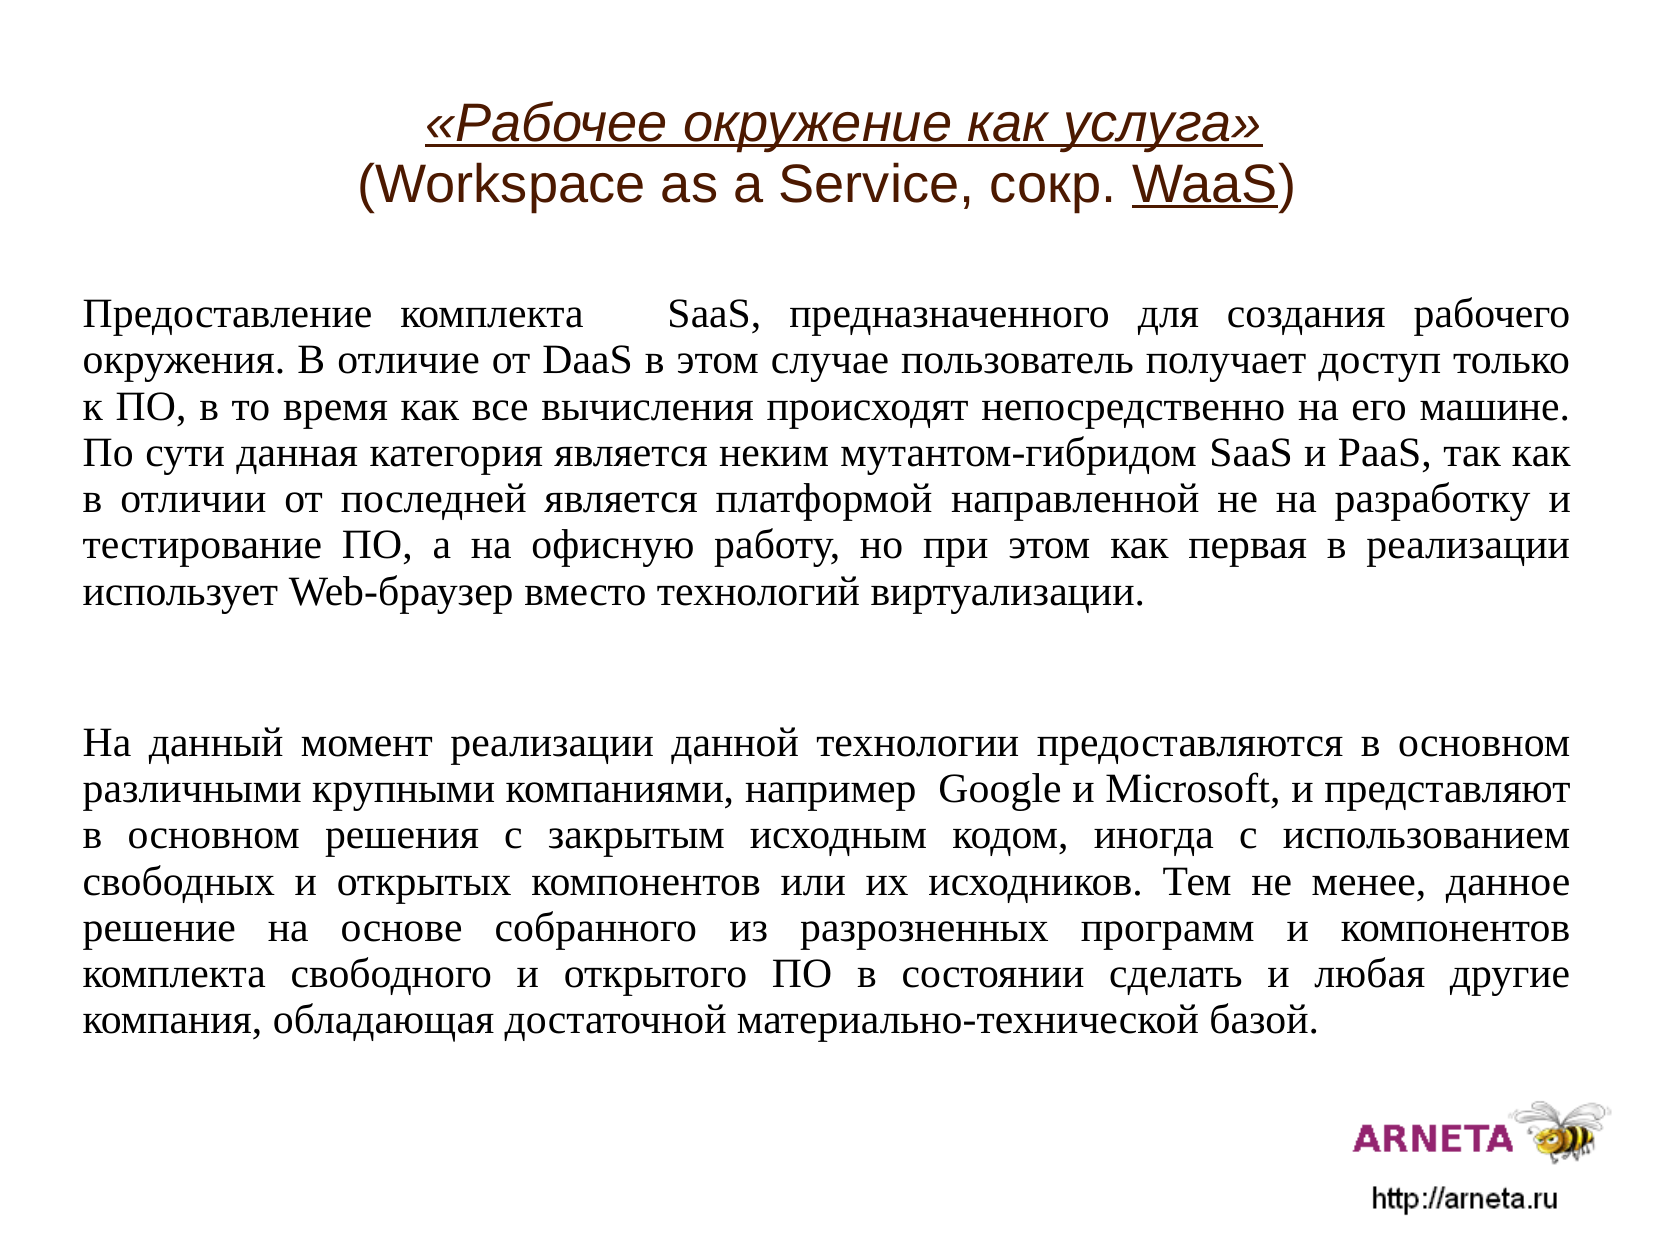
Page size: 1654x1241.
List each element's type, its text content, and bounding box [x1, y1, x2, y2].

picture [1328, 1092, 1640, 1223]
list Предоставление комплекта SaaS, предназначенного для создания рабочего окружения. В отличие от DaaS в этом случае пользователь получает доступ только к ПО, в то время как все вычисления происходят непосредственно на его машине. По сути данная категория является неким мутантом-гибридом SaaS и PaaS, так как в отличии от последней является платформой направленной не на разработку и тестирование ПО, а на офисную работу, но при этом как первая в реализации использует Web-браузер вместо технологий виртуализации. На данный момент реализации данной технологии предоставляются в основном различными крупными компаниями, например Google и Microsoft, и представляют в основном решения с закрытым исходным кодом, иногда с использованием свободных и открытых компонентов или их исходников. Тем не менее, данное решение на основе собранного из разрозненных программ и компонентов комплекта свободного и открытого ПО в состоянии сделать и любая другие компания, обладающая достаточной материально-технической базой. [82, 290, 1571, 1109]
title «Рабочее окружение как услуга» (Workspace as a Service, сокр. WaaS) [82, 49, 1571, 257]
